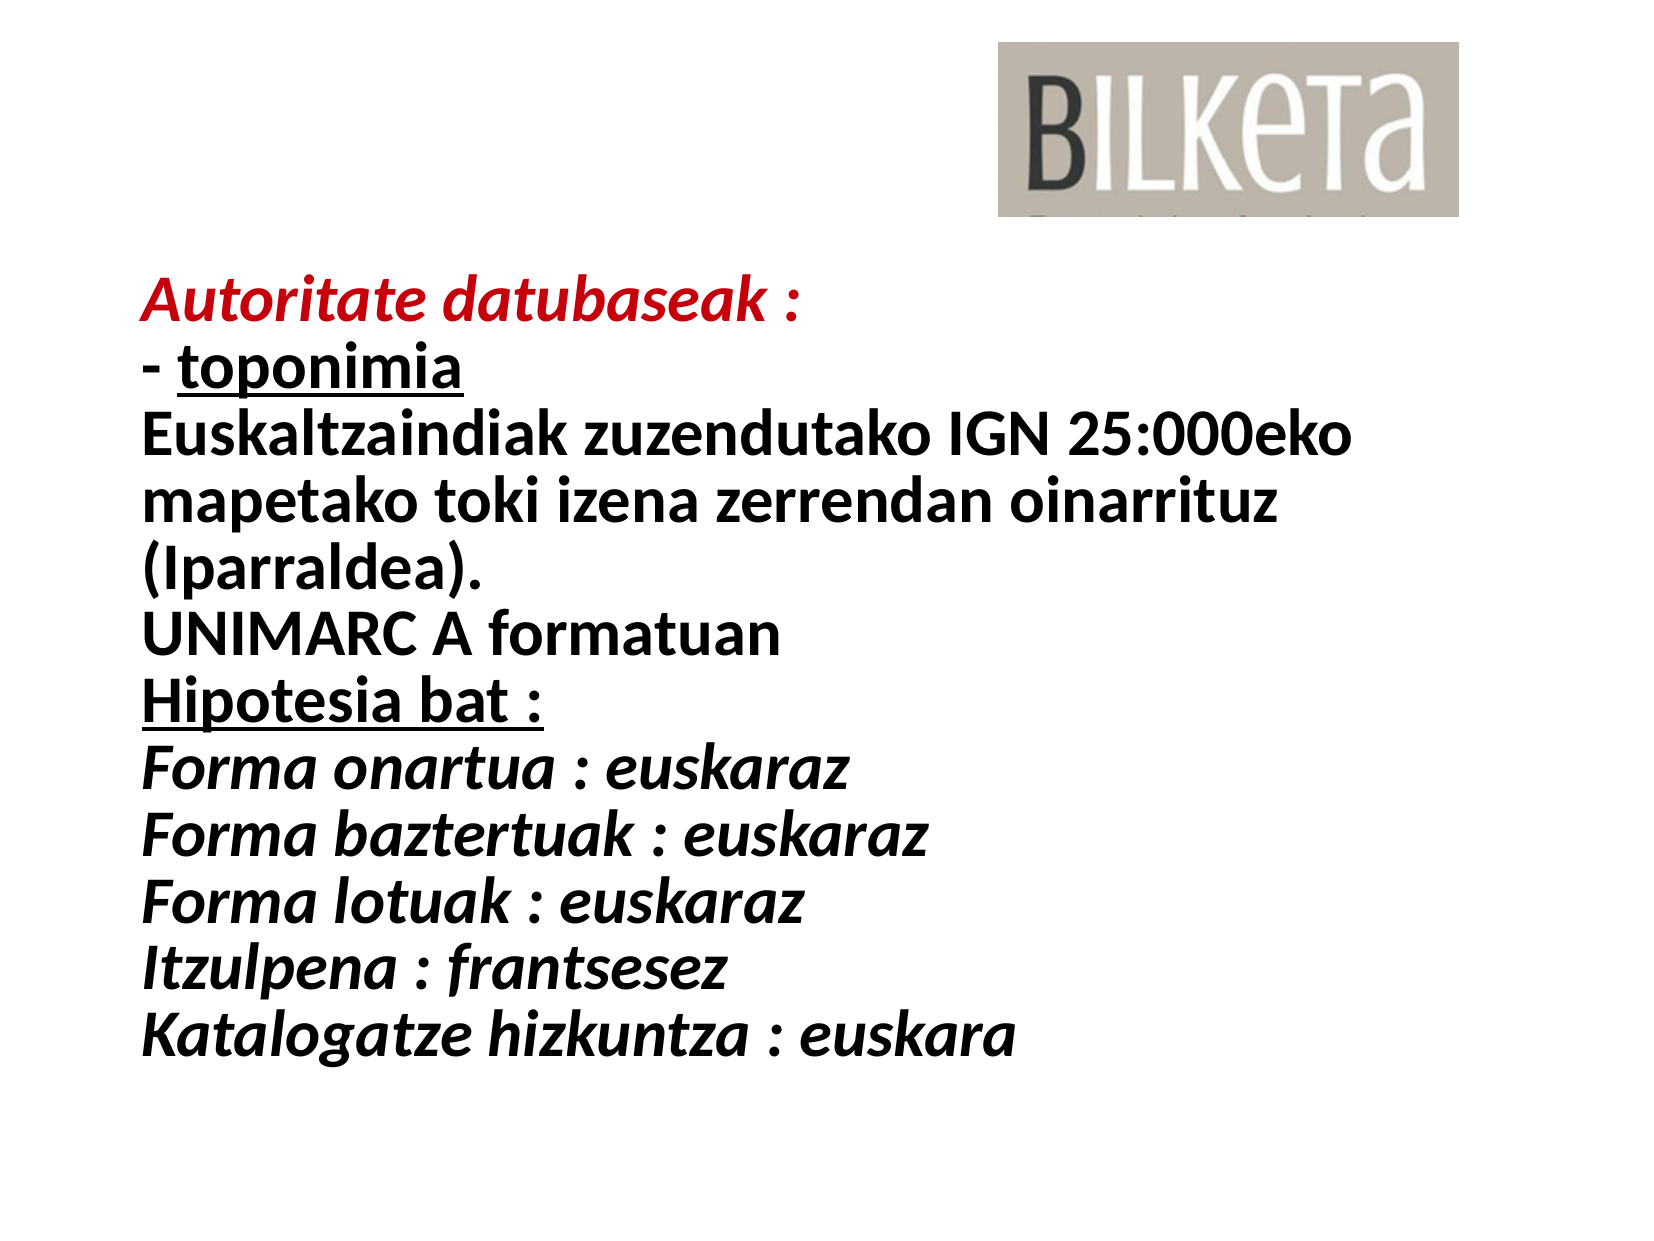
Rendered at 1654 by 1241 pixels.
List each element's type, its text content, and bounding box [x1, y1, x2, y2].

subtitle Autoritate datubaseak : - toponimia Euskaltzaindiak zuzendutako IGN 25:000eko mapetako toki izena zerrendan oinarrituz (Iparraldea). UNIMARC A formatuan Hipotesia bat : Forma onartua : euskaraz Forma baztertuak : euskaraz Forma lotuak : euskaraz Itzulpena : frantsesez Katalogatze hizkuntza : euskara [141, 183, 1597, 1162]
picture [998, 42, 1459, 217]
